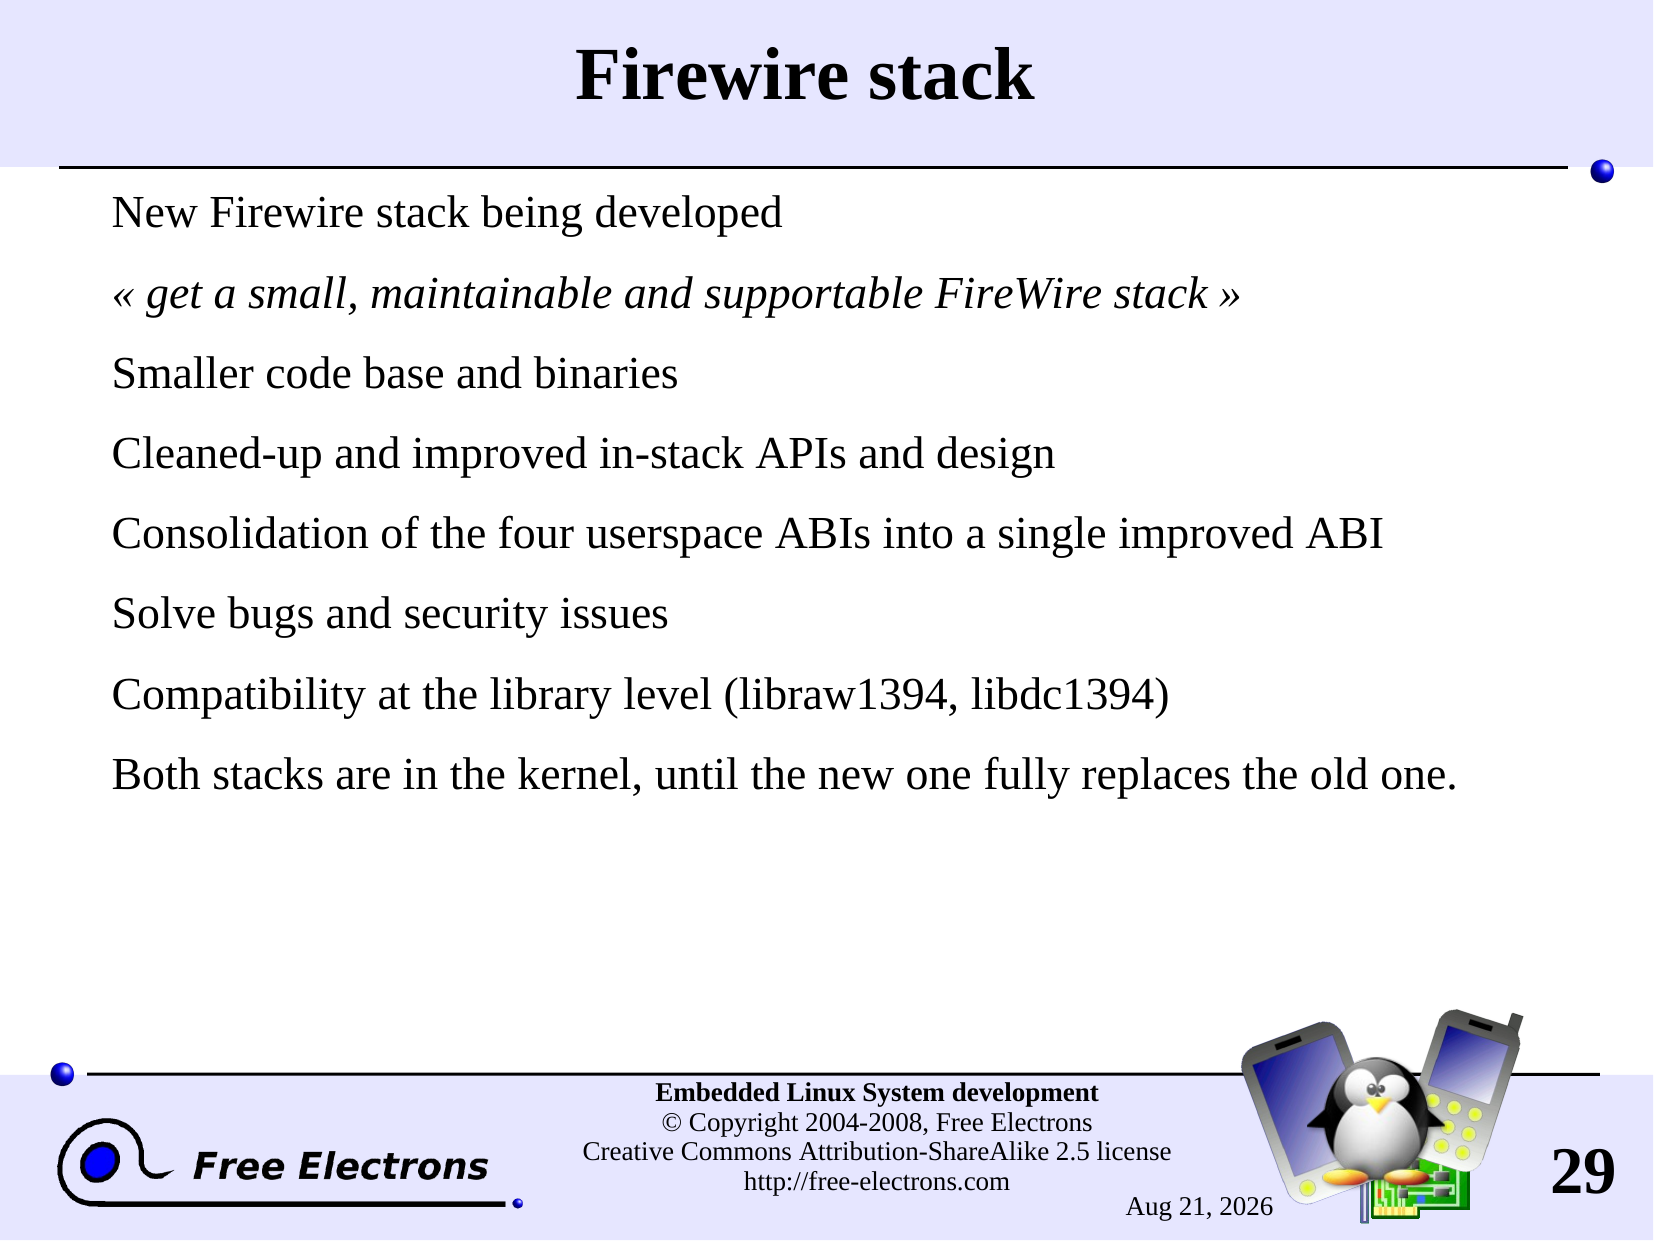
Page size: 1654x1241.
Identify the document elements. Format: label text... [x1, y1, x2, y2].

picture [1225, 1037, 1531, 1241]
picture [50, 1107, 527, 1216]
title Firewire stack [60, 25, 1551, 124]
list New Firewire stack being developed « get a small, maintainable and supportable FireWire stack » Smaller code base and binaries Cleaned-up and improved in-stack APIs and design Consolidation of the four userspace ABIs into a single improved ABI Solve bugs and security issues Compatibility at the library level (libraw1394, libdc1394) Both stacks are in the kernel, until the new one fully replaces the old one. [93, 187, 1538, 1037]
